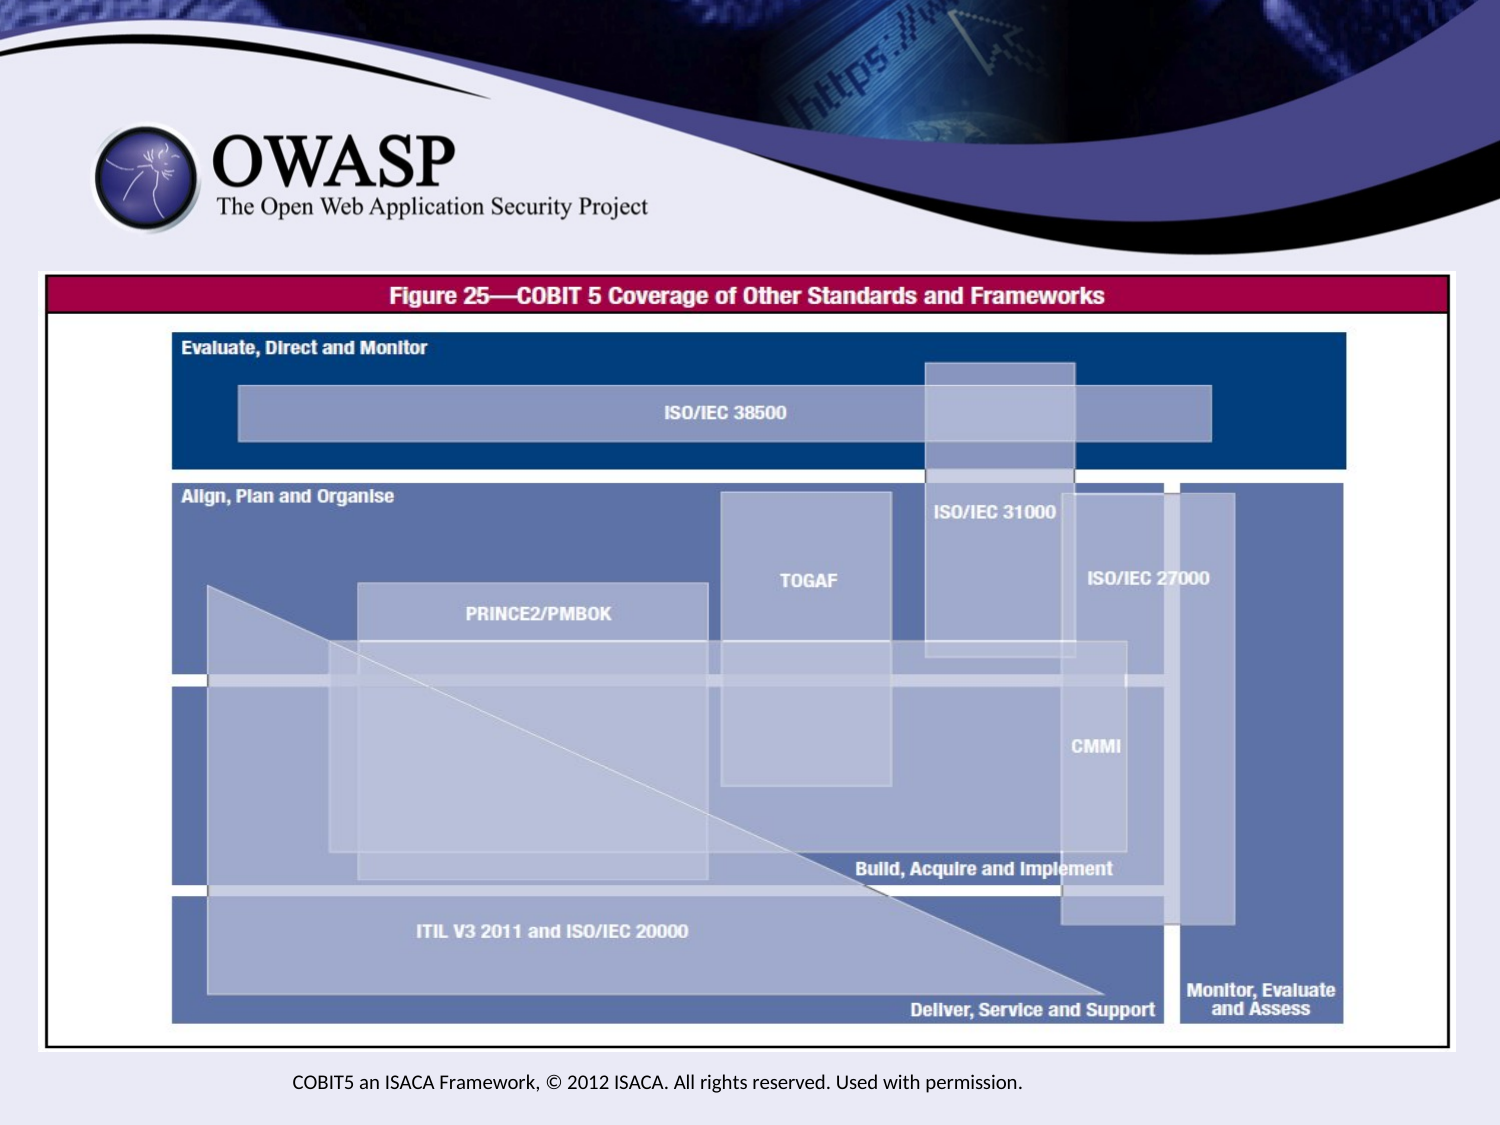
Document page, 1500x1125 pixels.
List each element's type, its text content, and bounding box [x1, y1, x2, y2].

text_box COBIT5 an ISACA Framework, © 2012 ISACA. All rights reserved. Used with permission. [277, 1060, 1276, 1111]
picture [0, 0, 1500, 1125]
